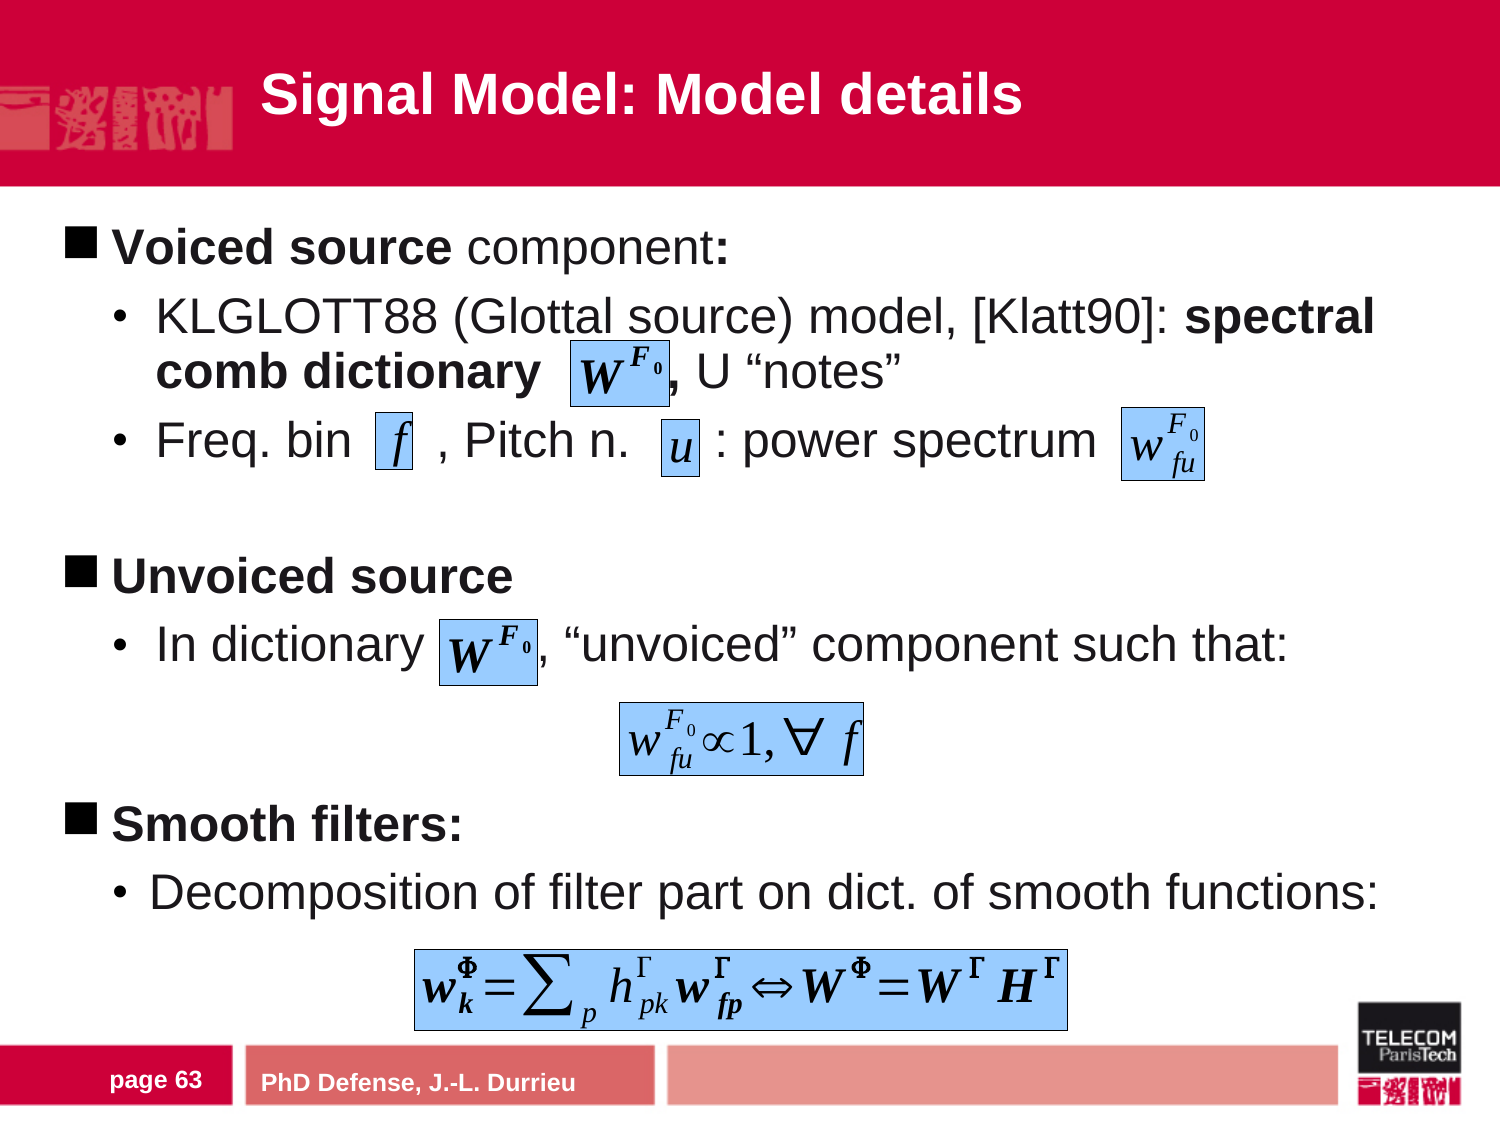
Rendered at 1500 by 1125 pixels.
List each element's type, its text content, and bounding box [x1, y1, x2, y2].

chart [1121, 407, 1205, 481]
chart [619, 702, 864, 776]
chart [570, 340, 670, 407]
title Signal Model: Model details [245, 23, 1459, 166]
chart [375, 412, 413, 470]
chart [414, 949, 1068, 1031]
list Voiced source component: KLGLOTT88 (Glottal source) model, [Klatt90]: spectral comb dictionary , U “notes” Freq. bin , Pitch n. : power spectrum Unvoiced source In dictionary , “unvoiced” component such that: Smooth filters: Decomposition of filter part on dict. of smooth functions: [66, 219, 1425, 970]
chart [661, 419, 700, 477]
picture [0, 0, 1500, 1125]
chart [439, 619, 538, 686]
